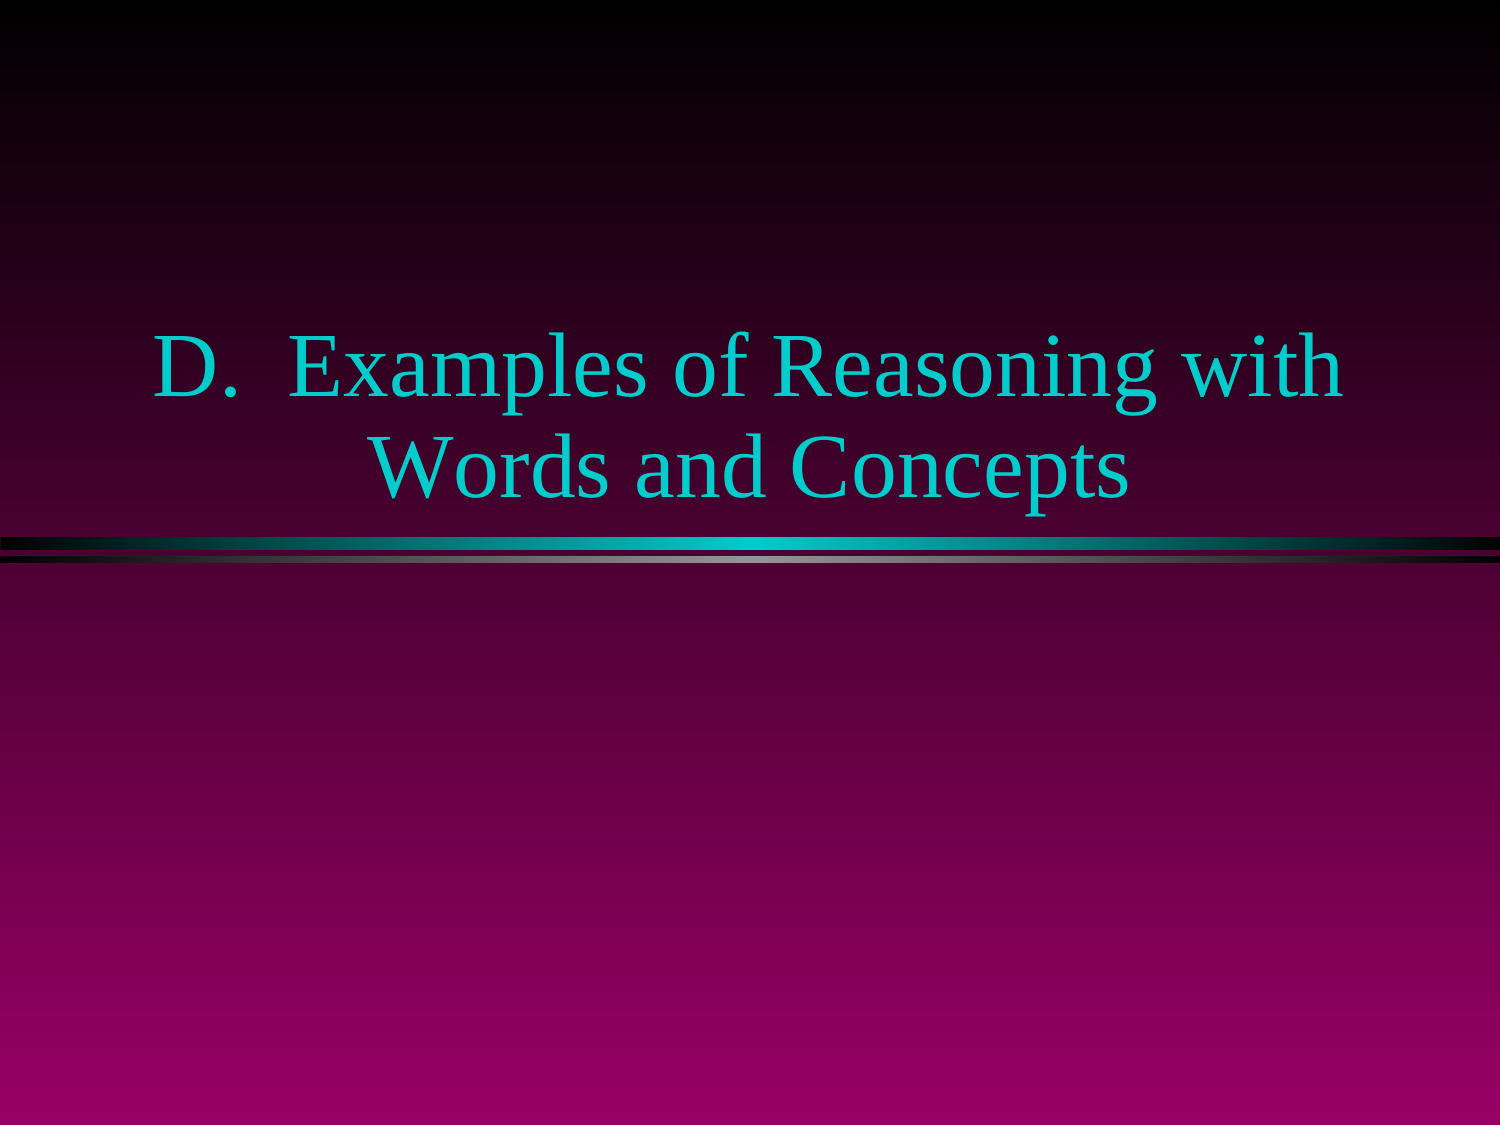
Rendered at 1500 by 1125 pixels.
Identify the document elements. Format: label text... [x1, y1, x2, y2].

title D. Examples of Reasoning with Words and Concepts [112, 305, 1388, 525]
